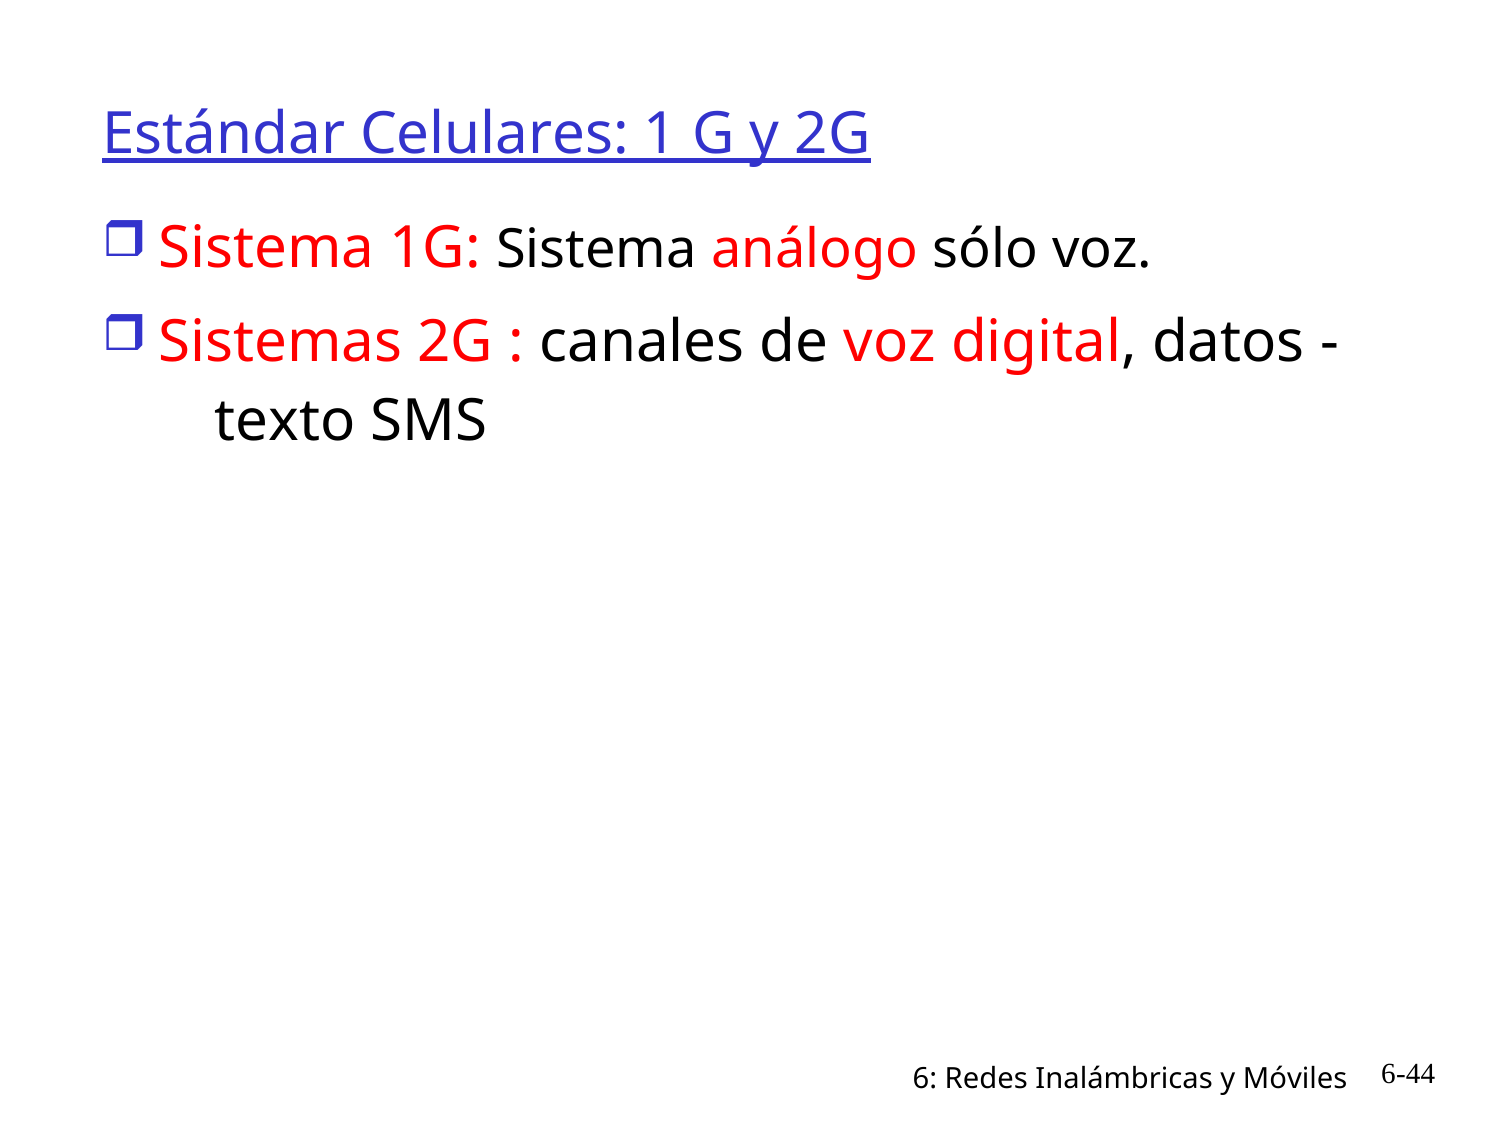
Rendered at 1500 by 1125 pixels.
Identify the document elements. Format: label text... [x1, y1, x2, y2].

title Estándar Celulares: 1 G y 2G [87, 36, 1363, 197]
list Sistema 1G: Sistema análogo sólo voz. Sistemas 2G : canales de voz digital, datos -texto SMS [87, 197, 1363, 961]
